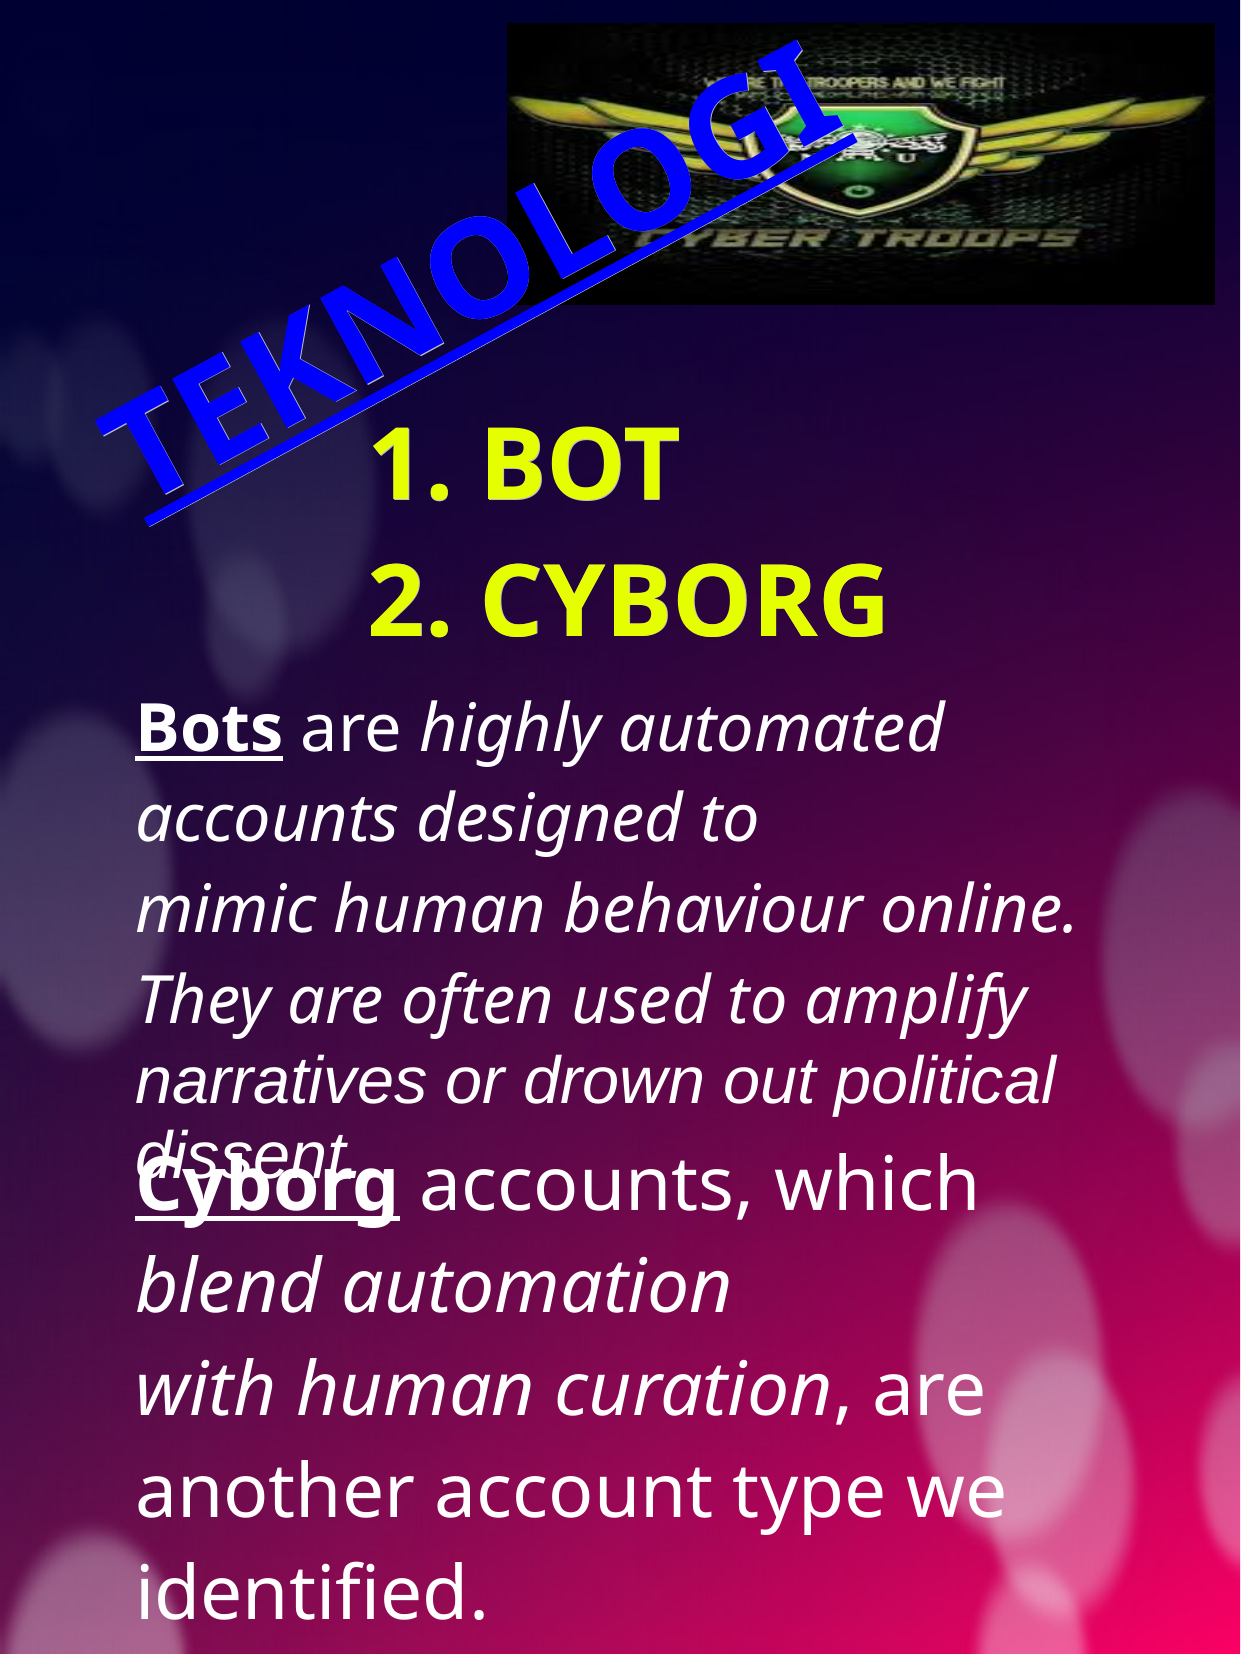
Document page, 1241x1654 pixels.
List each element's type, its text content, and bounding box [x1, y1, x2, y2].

text_box Cyborg accounts, which blend automation with human curation, are another account type we identified. [120, 1122, 1149, 1560]
text_box Bots are highly automated accounts designed to mimic human behaviour online. They are often used to amplify narratives or drown out political dissent. [120, 672, 1182, 1134]
title TEKNOLOGI [62, 0, 909, 556]
title 1. BOT 2. CYBORG [367, 408, 1134, 650]
picture [0, 0, 1241, 1654]
